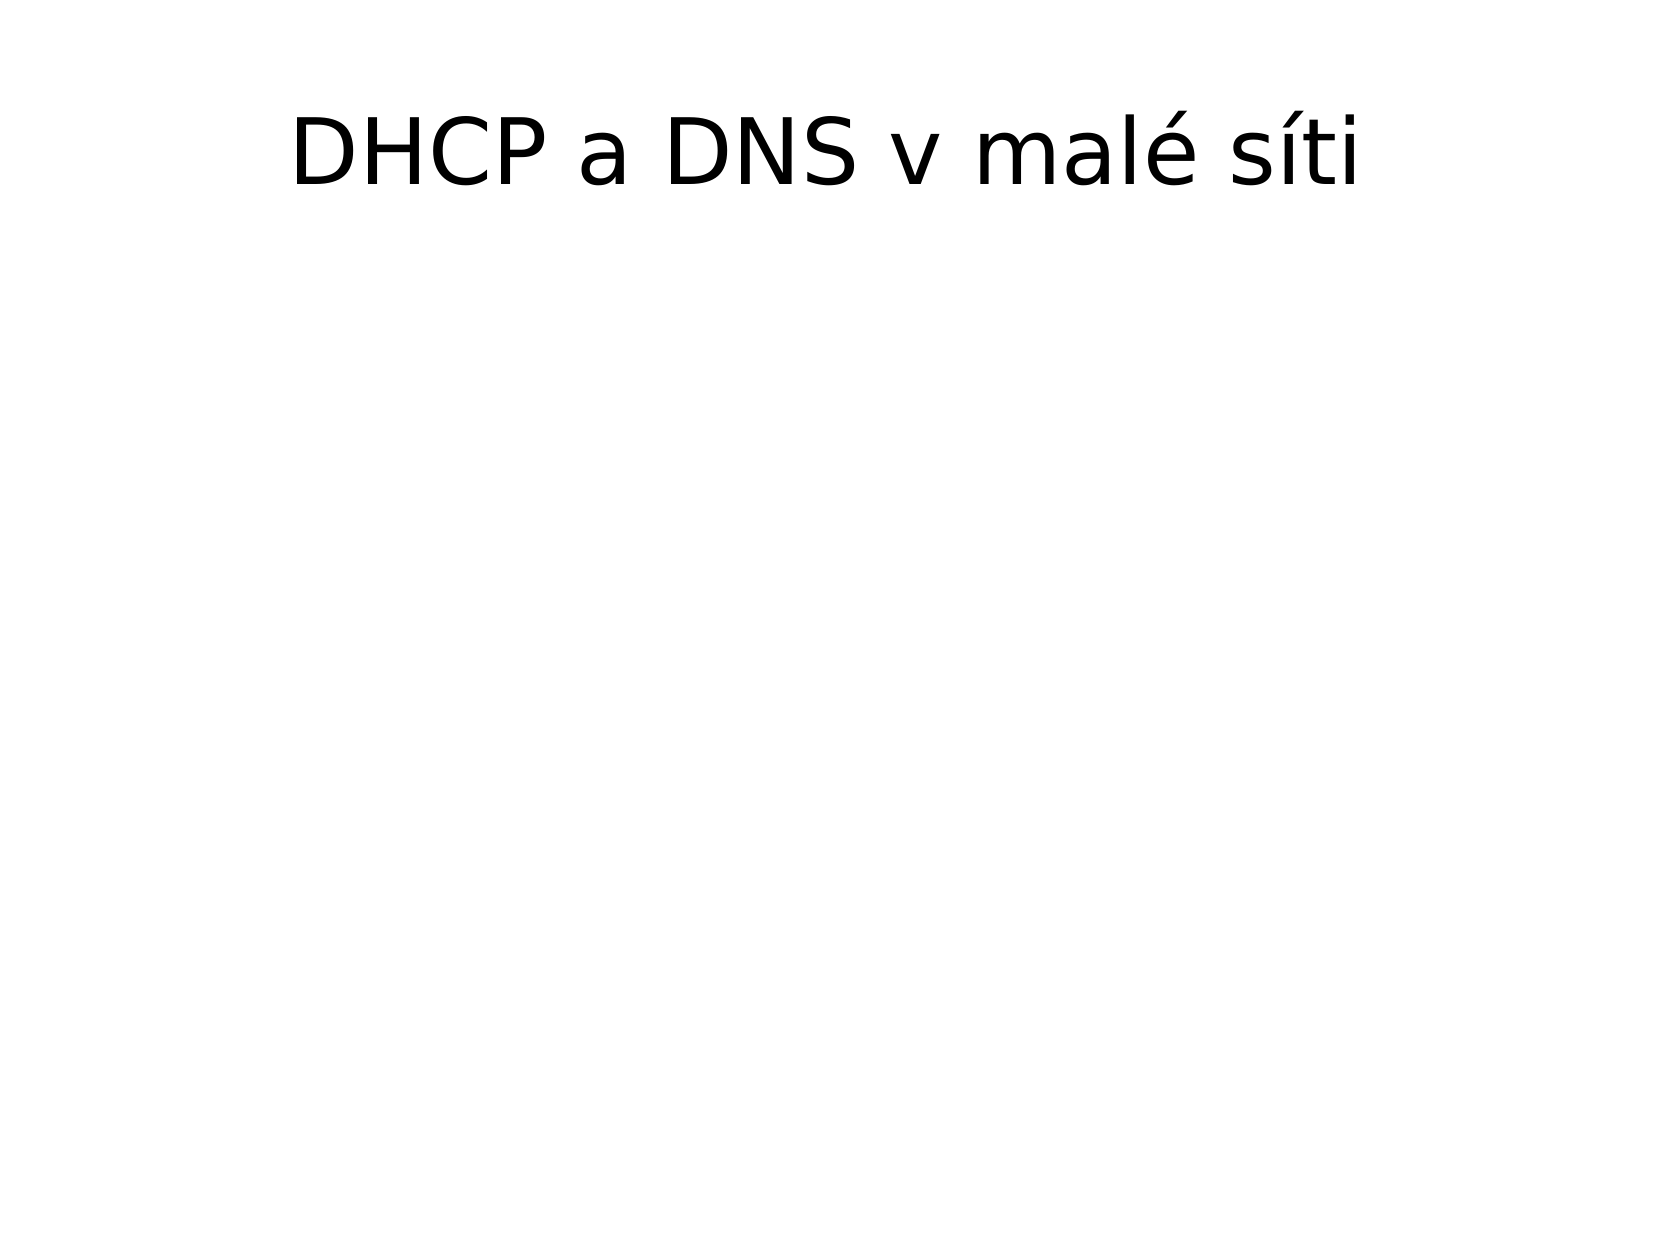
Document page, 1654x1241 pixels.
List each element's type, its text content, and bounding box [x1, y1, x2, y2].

title DHCP a DNS v malé síti [82, 56, 1571, 250]
